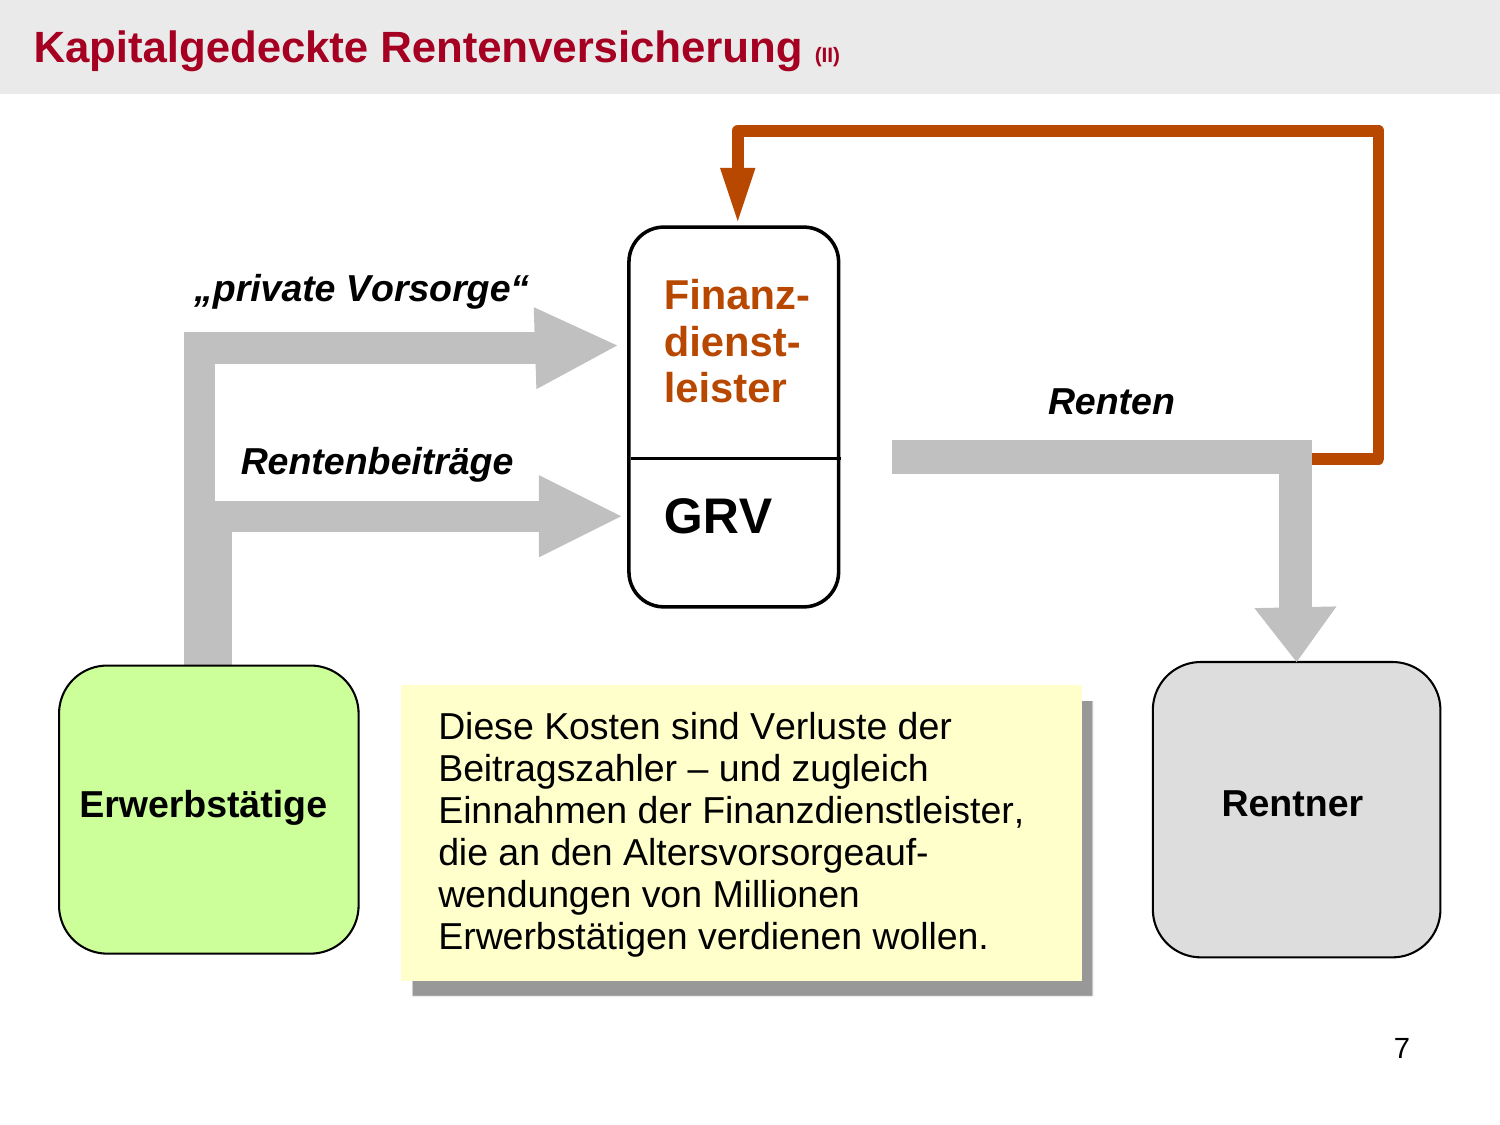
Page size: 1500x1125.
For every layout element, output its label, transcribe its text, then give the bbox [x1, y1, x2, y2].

text_box Kapitalgedeckte Rentenversicherung (II) [18, 15, 1500, 80]
text_box Renten [1033, 373, 1199, 431]
text_box [1152, 662, 1441, 958]
text_box Diese Kosten sind Verluste der Beitragszahler – und zugleich Einnahmen der Finanzdienstleister, die an den Altersvorsorgeauf-wendungen von Millionen Erwerbstätigen verdienen wollen. [423, 697, 1079, 966]
text_box Finanz- dienst- leister [649, 264, 836, 420]
text_box GRV [649, 480, 836, 552]
text_box [401, 685, 1082, 981]
text_box Rentenbeiträge [226, 432, 535, 491]
text_box Rentner [1160, 761, 1430, 833]
text_box [388, 703, 394, 714]
text_box [0, 0, 1500, 94]
text_box [59, 665, 359, 954]
text_box „private Vorsorge“ [179, 259, 552, 318]
text_box Erwerbstätige [64, 776, 372, 834]
